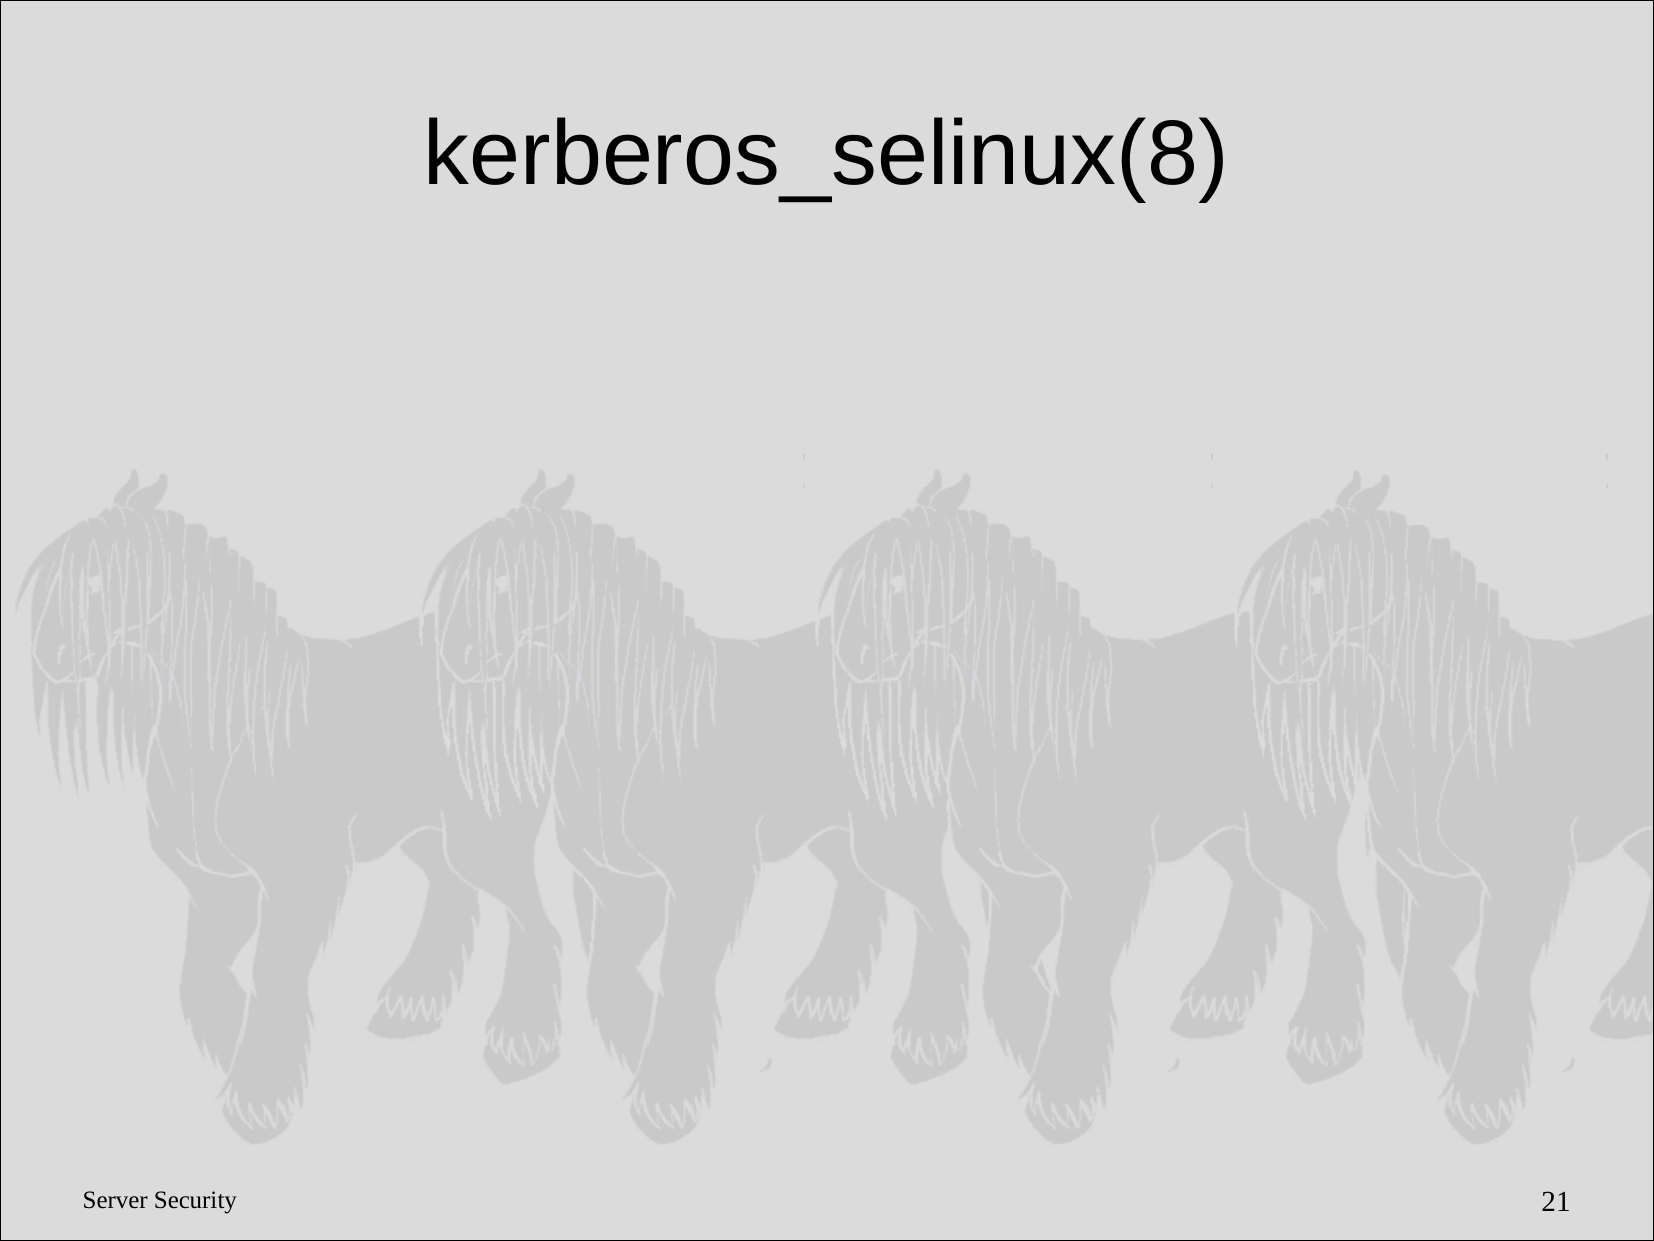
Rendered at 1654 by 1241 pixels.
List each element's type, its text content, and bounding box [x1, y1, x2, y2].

title kerberos_selinux(8) [82, 56, 1571, 250]
